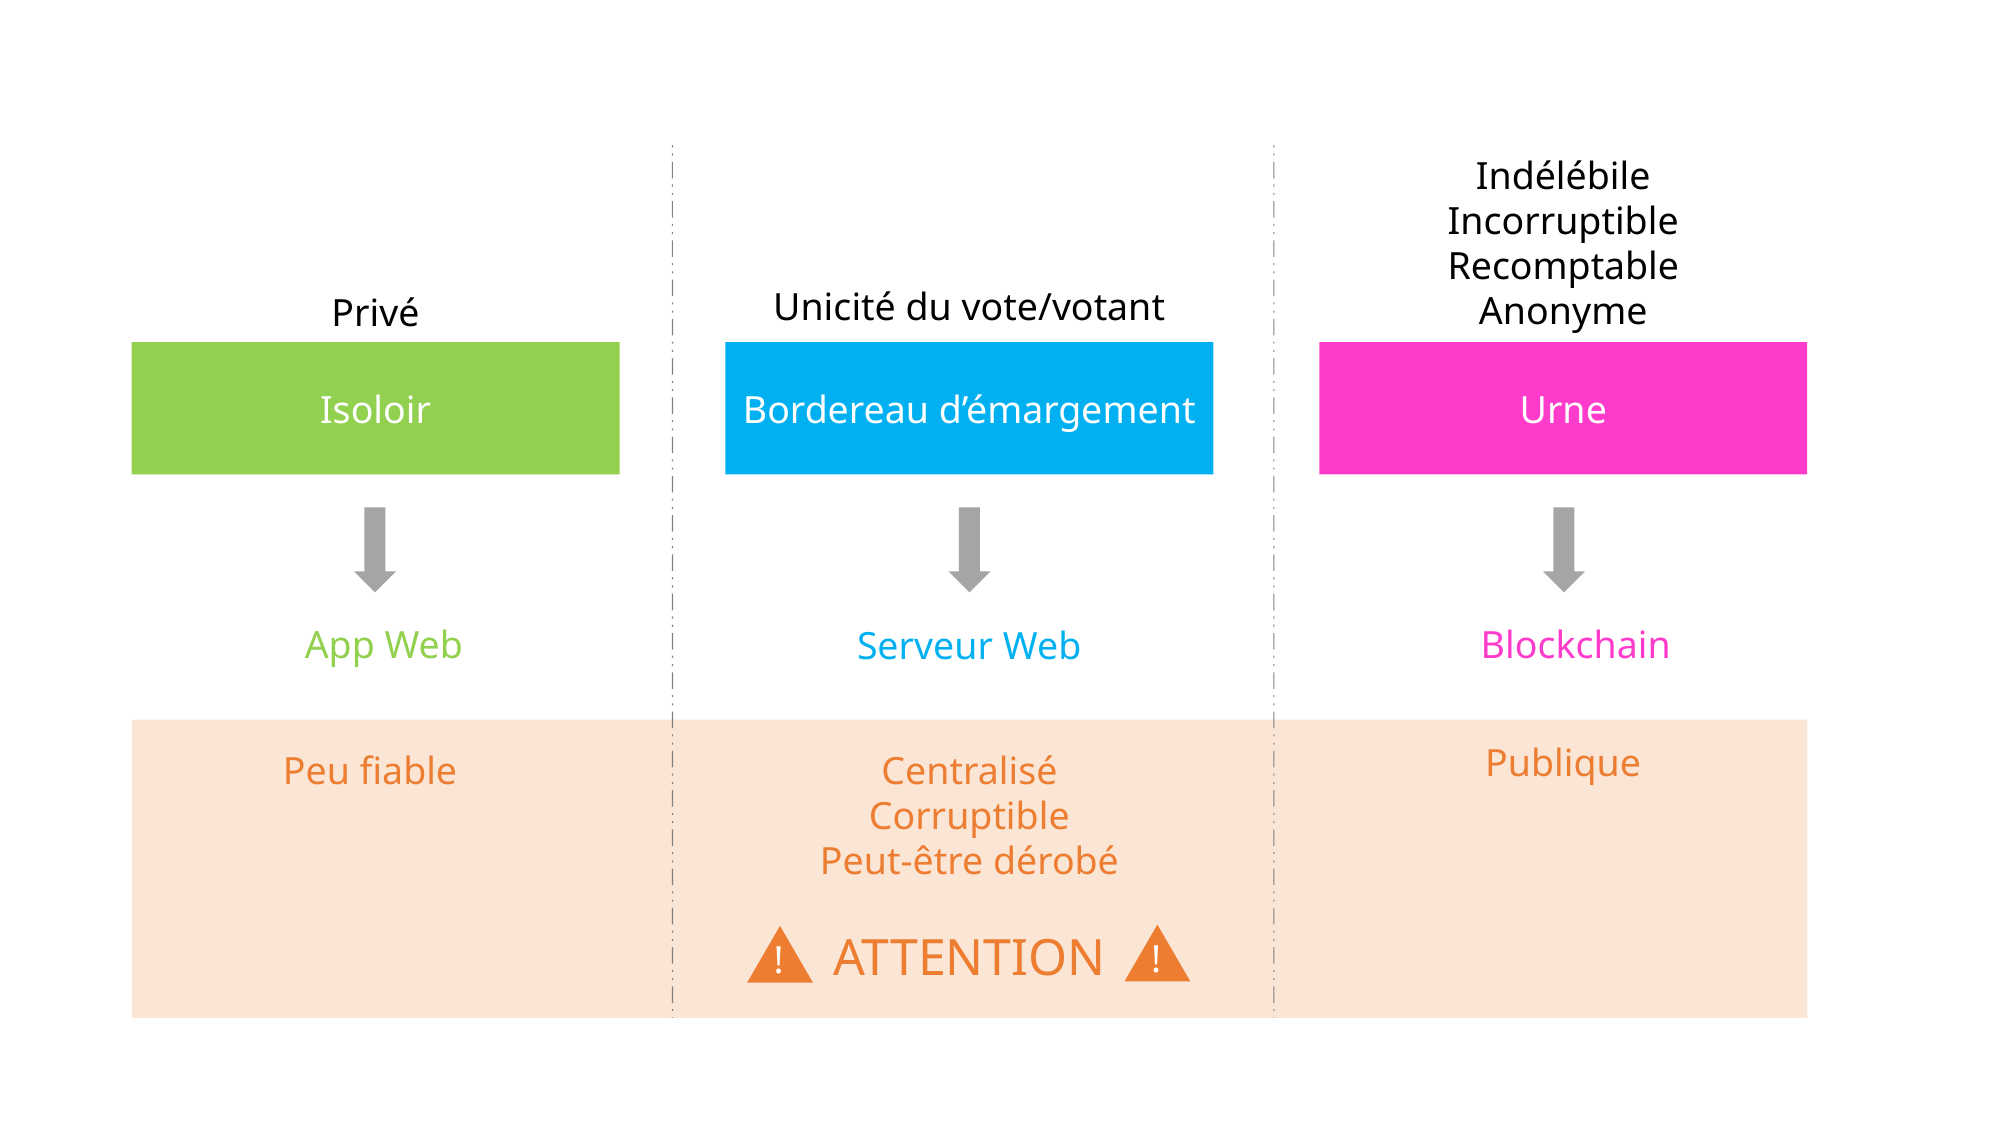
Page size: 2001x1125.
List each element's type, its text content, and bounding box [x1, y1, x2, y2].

text_box Urne [1319, 342, 1808, 475]
text_box Blockchain [1465, 613, 1686, 674]
text_box Bordereau d’émargement [725, 342, 1214, 475]
text_box ! [1136, 927, 1177, 987]
text_box Serveur Web [842, 614, 1097, 675]
text_box Publique [1470, 731, 1656, 792]
text_box Privé [131, 281, 620, 342]
text_box Peu fiable [268, 739, 473, 800]
text_box App Web [290, 613, 479, 674]
text_box Isoloir [131, 342, 620, 475]
text_box Indélébile Incorruptible Recomptable Anonyme [1319, 145, 1808, 340]
text_box [131, 719, 1808, 1018]
text_box [948, 507, 991, 593]
text_box ! [758, 928, 799, 989]
text_box [353, 507, 397, 593]
text_box Centralisé Corruptible Peut-être dérobé [805, 739, 1134, 890]
text_box Unicité du vote/votant [725, 275, 1214, 335]
text_box ATTENTION [818, 918, 1121, 994]
text_box [1542, 507, 1586, 593]
